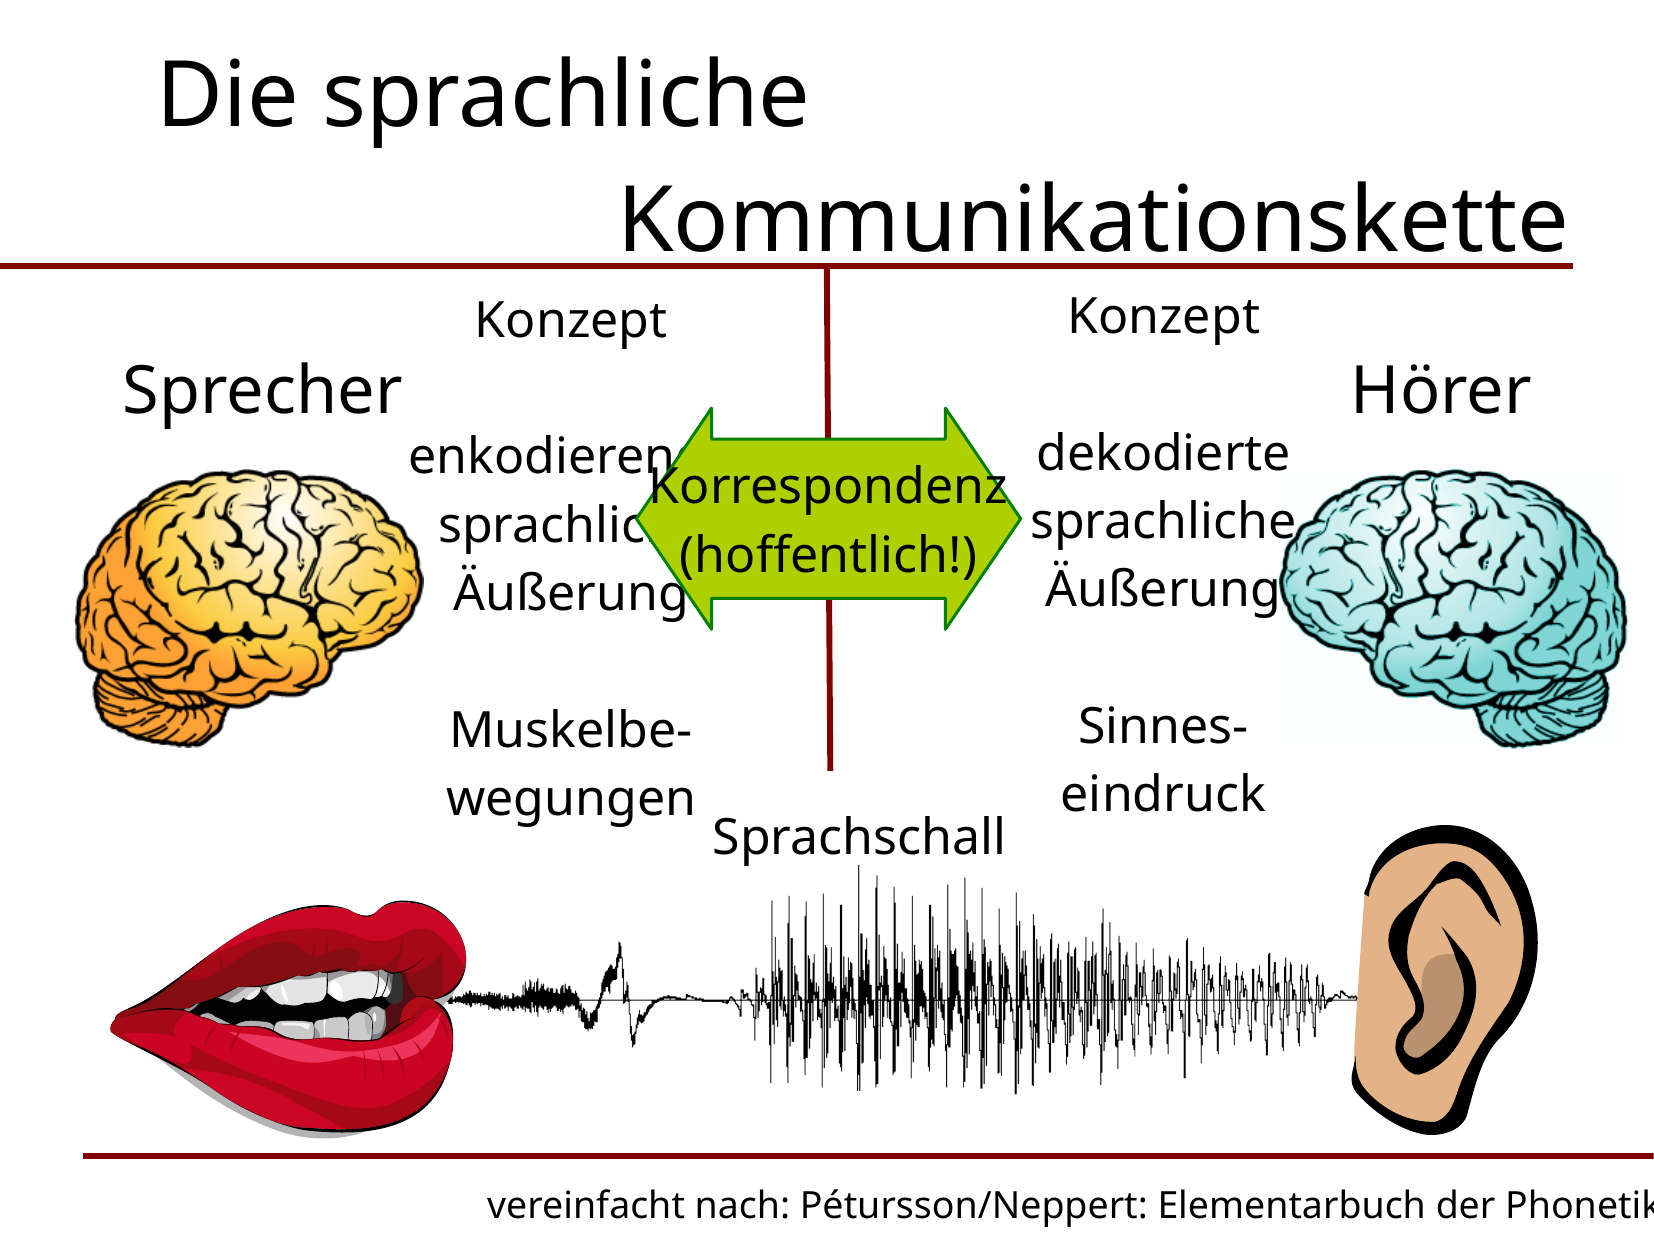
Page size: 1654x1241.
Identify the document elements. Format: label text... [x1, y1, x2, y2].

text_box Sprecher [107, 334, 387, 430]
text_box Korrespondenz (hoffentlich!) [636, 408, 1021, 630]
text_box [110, 900, 467, 1139]
picture [1279, 514, 1289, 522]
picture [374, 857, 1378, 1114]
picture [74, 469, 393, 748]
text_box Sprachschall [697, 793, 980, 876]
picture [1279, 469, 1630, 750]
title Die sprachliche Kommunikationskette [82, 42, 1571, 264]
text_box Hörer [1335, 334, 1523, 430]
text_box vereinfacht nach: Pétursson/Neppert: Elementarbuch der Phonetik, 1996. [472, 1171, 1605, 1237]
text_box Konzept dekodierte sprachliche Äußerung Sinnes- eindruck [1015, 273, 1274, 828]
text_box [1351, 825, 1538, 1135]
text_box Konzept enkodierende sprachliche Äußerung Muskelbe- wegungen [393, 276, 698, 832]
